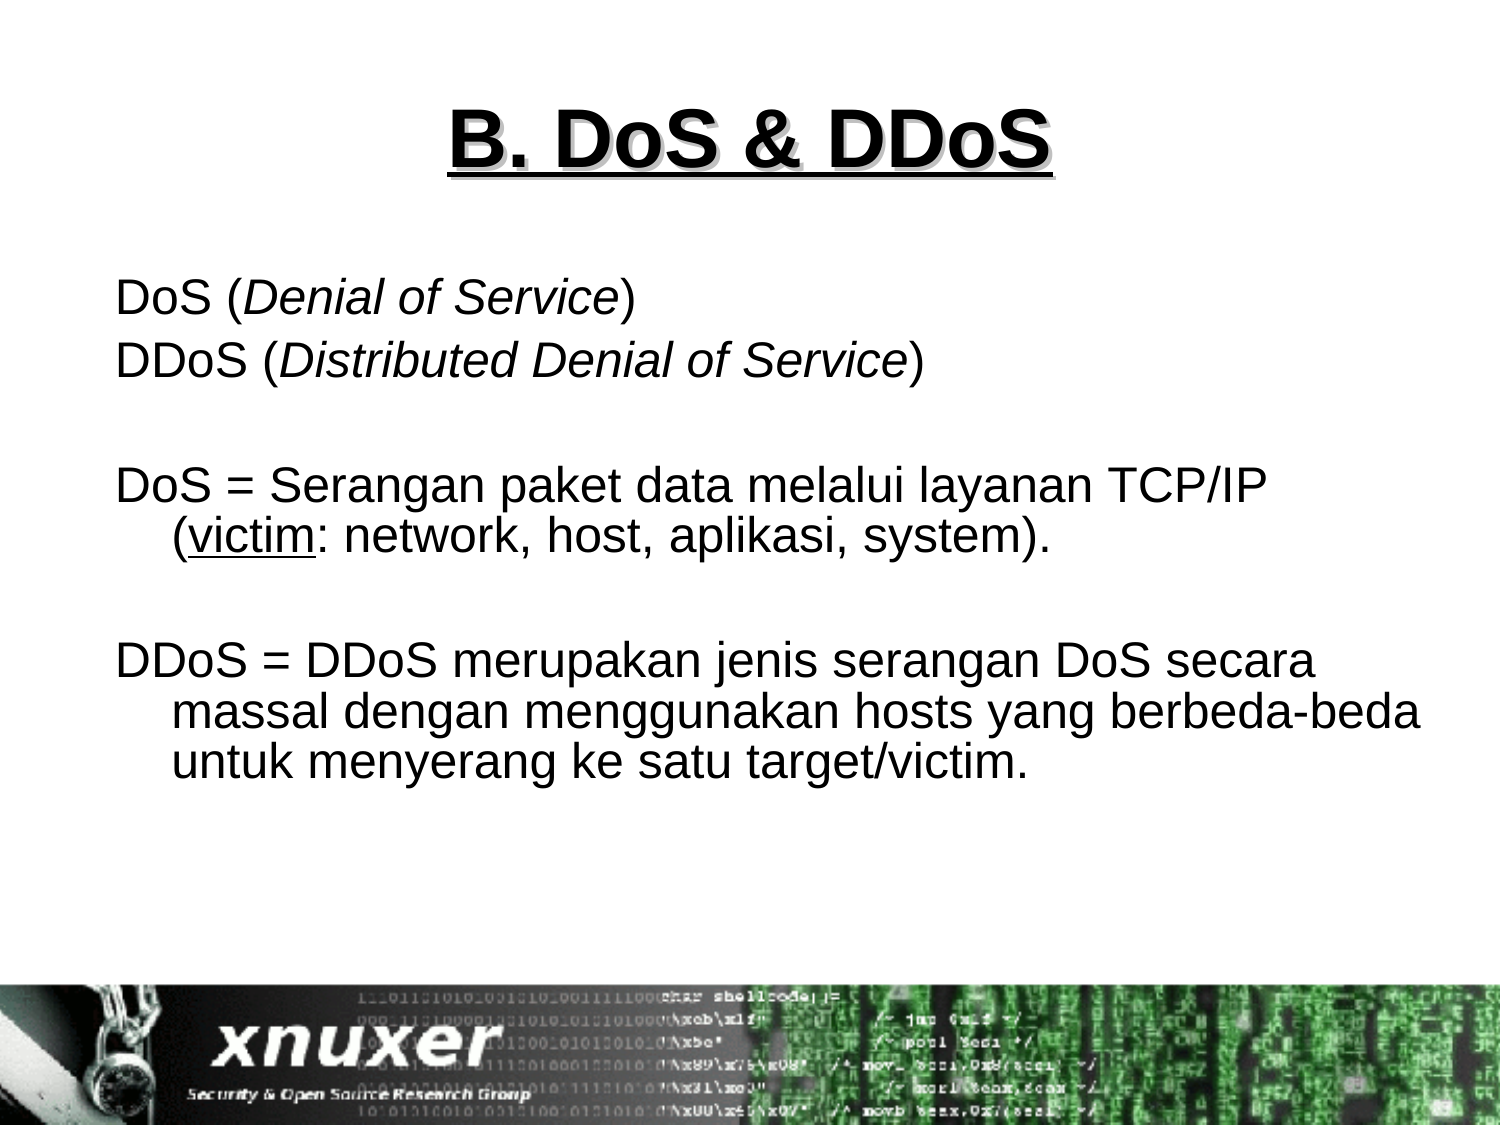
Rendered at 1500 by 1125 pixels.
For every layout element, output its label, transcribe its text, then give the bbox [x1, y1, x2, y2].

title B. DoS & DDoS [75, 45, 1426, 233]
list DoS (Denial of Service) DDoS (Distributed Denial of Service) DoS = Serangan paket data melalui layanan TCP/IP (victim: network, host, aplikasi, system). DDoS = DDoS merupakan jenis serangan DoS secara massal dengan menggunakan hosts yang berbeda-beda untuk menyerang ke satu target/victim. [100, 267, 1451, 975]
picture [0, 0, 1500, 1125]
